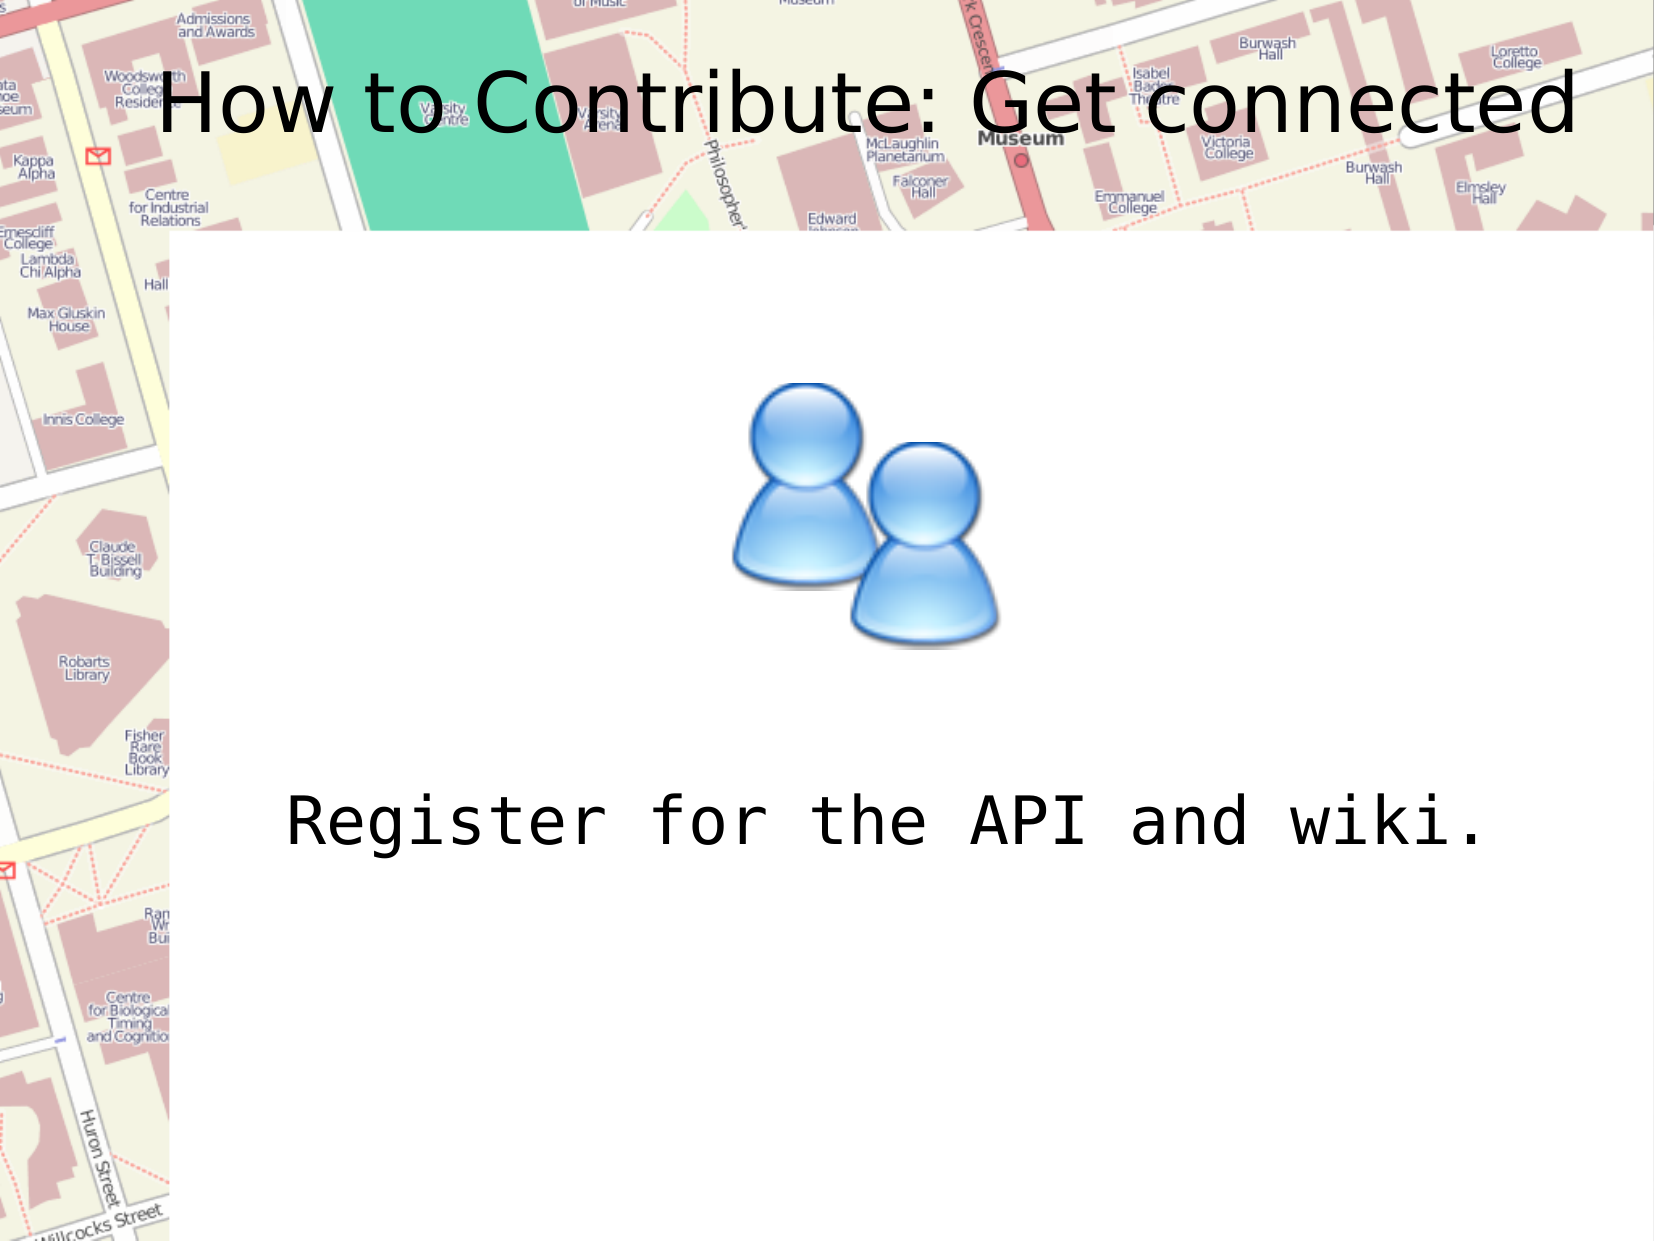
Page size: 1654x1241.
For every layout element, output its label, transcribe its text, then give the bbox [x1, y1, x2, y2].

title How to Contribute: Get connected [124, 0, 1613, 208]
subtitle Register for the API and wiki. [214, 491, 1565, 1152]
picture [0, 0, 1654, 1241]
